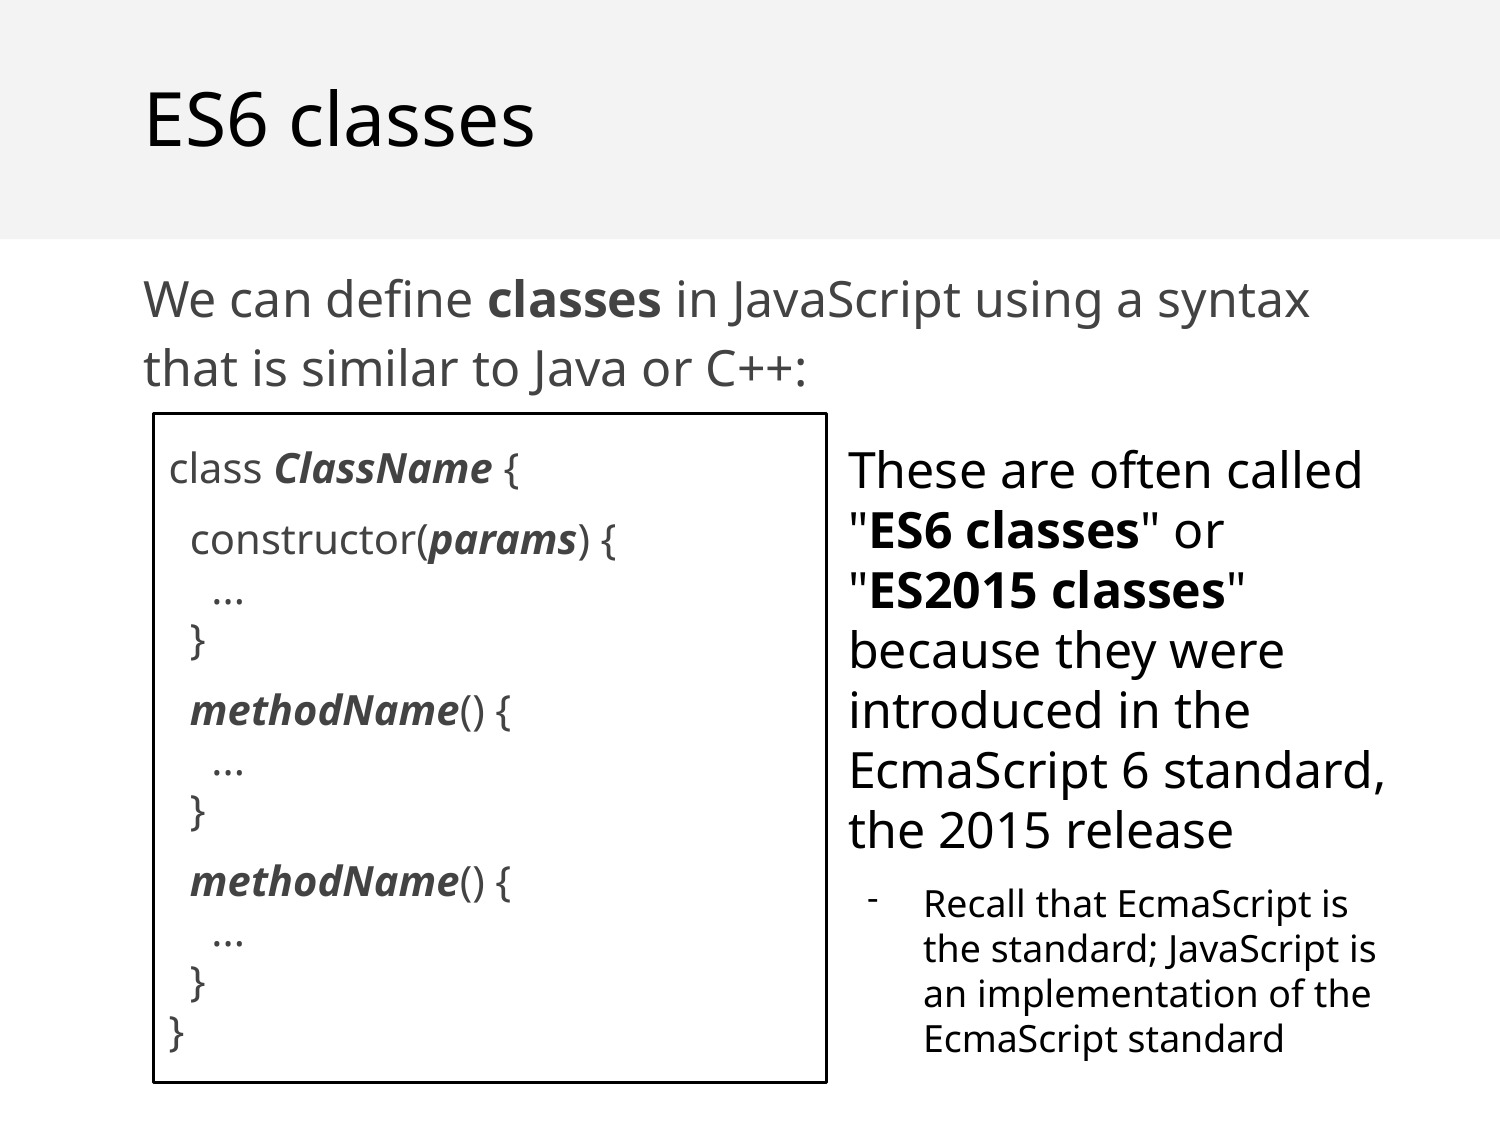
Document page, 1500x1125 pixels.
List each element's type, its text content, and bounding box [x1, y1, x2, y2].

title ES6 classes [128, 56, 1372, 183]
list We can define classes in JavaScript using a syntax that is similar to Java or C++: [128, 243, 1372, 398]
text_box class ClassName { constructor(params) { ... } methodName() { ... } methodName() { ... } } [153, 413, 827, 1083]
text_box These are often called "ES6 classes" or "ES2015 classes" because they were introduced in the EcmaScript 6 standard, the 2015 release Recall that EcmaScript is the standard; JavaScript is an implementation of the EcmaScript standard [833, 447, 1425, 1051]
